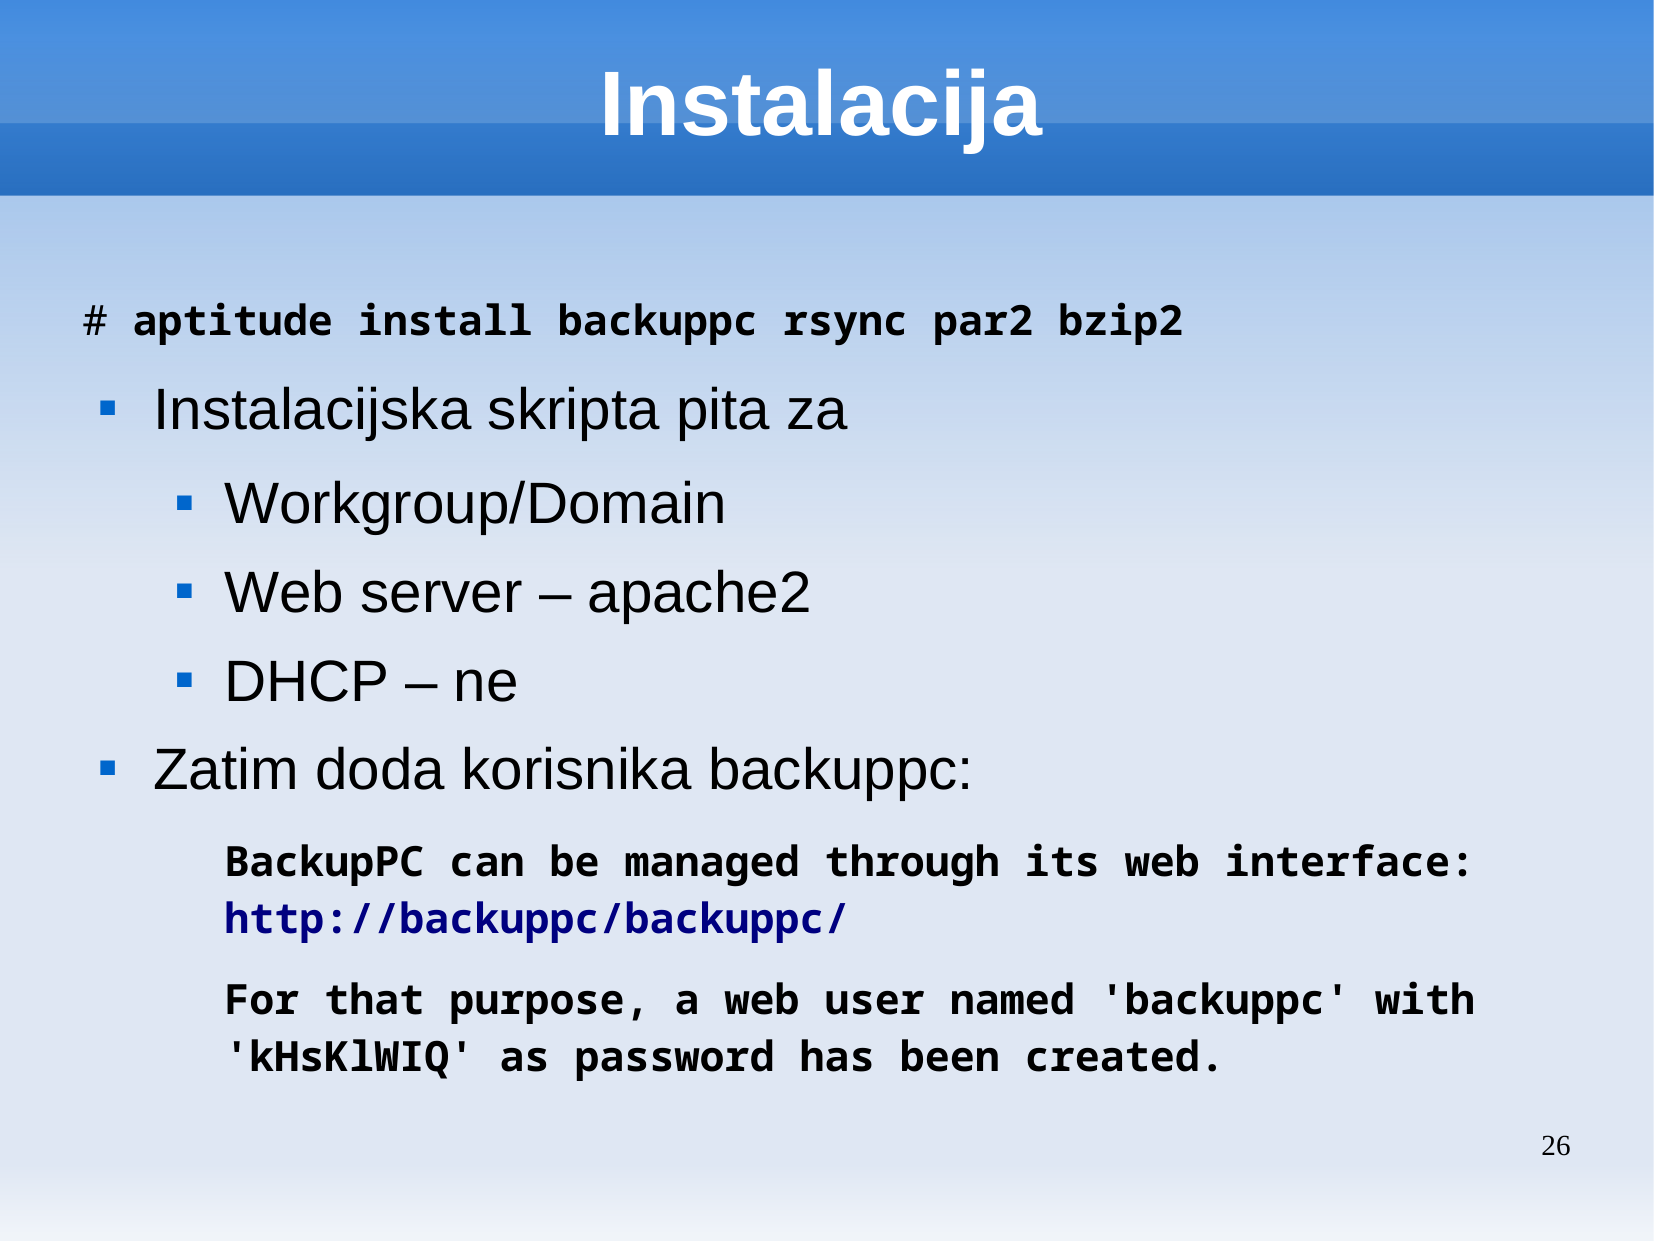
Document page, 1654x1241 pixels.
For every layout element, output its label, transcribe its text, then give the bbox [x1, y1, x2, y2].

title Instalacija [76, 7, 1565, 200]
list # aptitude install backuppc rsync par2 bzip2 Instalacijska skripta pita za Workgroup/Domain Web server – apache2 DHCP – ne Zatim doda korisnika backuppc: BackupPC can be managed through its web interface: http://backuppc/backuppc/ For that purpose, a web user named 'backuppc' with 'kHsKlWIQ' as password has been created. [82, 290, 1571, 1094]
picture [0, 0, 1654, 1241]
